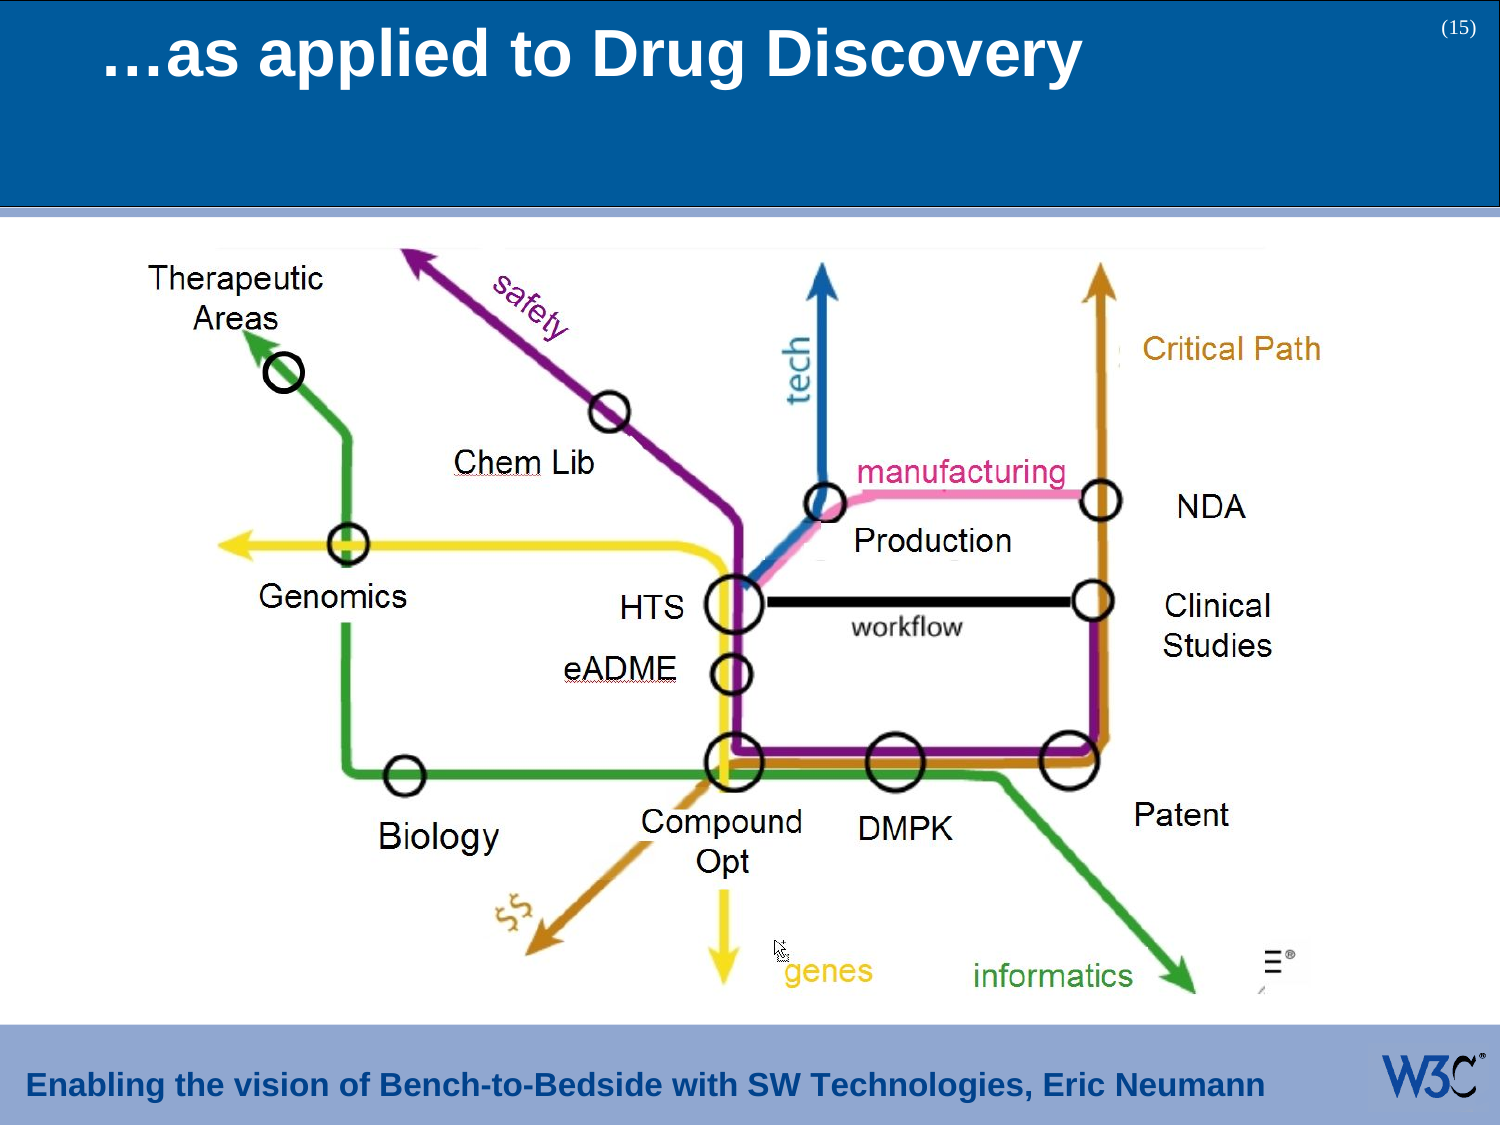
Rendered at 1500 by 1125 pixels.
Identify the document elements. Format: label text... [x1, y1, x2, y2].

picture [1368, 1043, 1489, 1112]
picture [118, 236, 1325, 996]
title …as applied to Drug Discovery [84, 0, 1355, 115]
